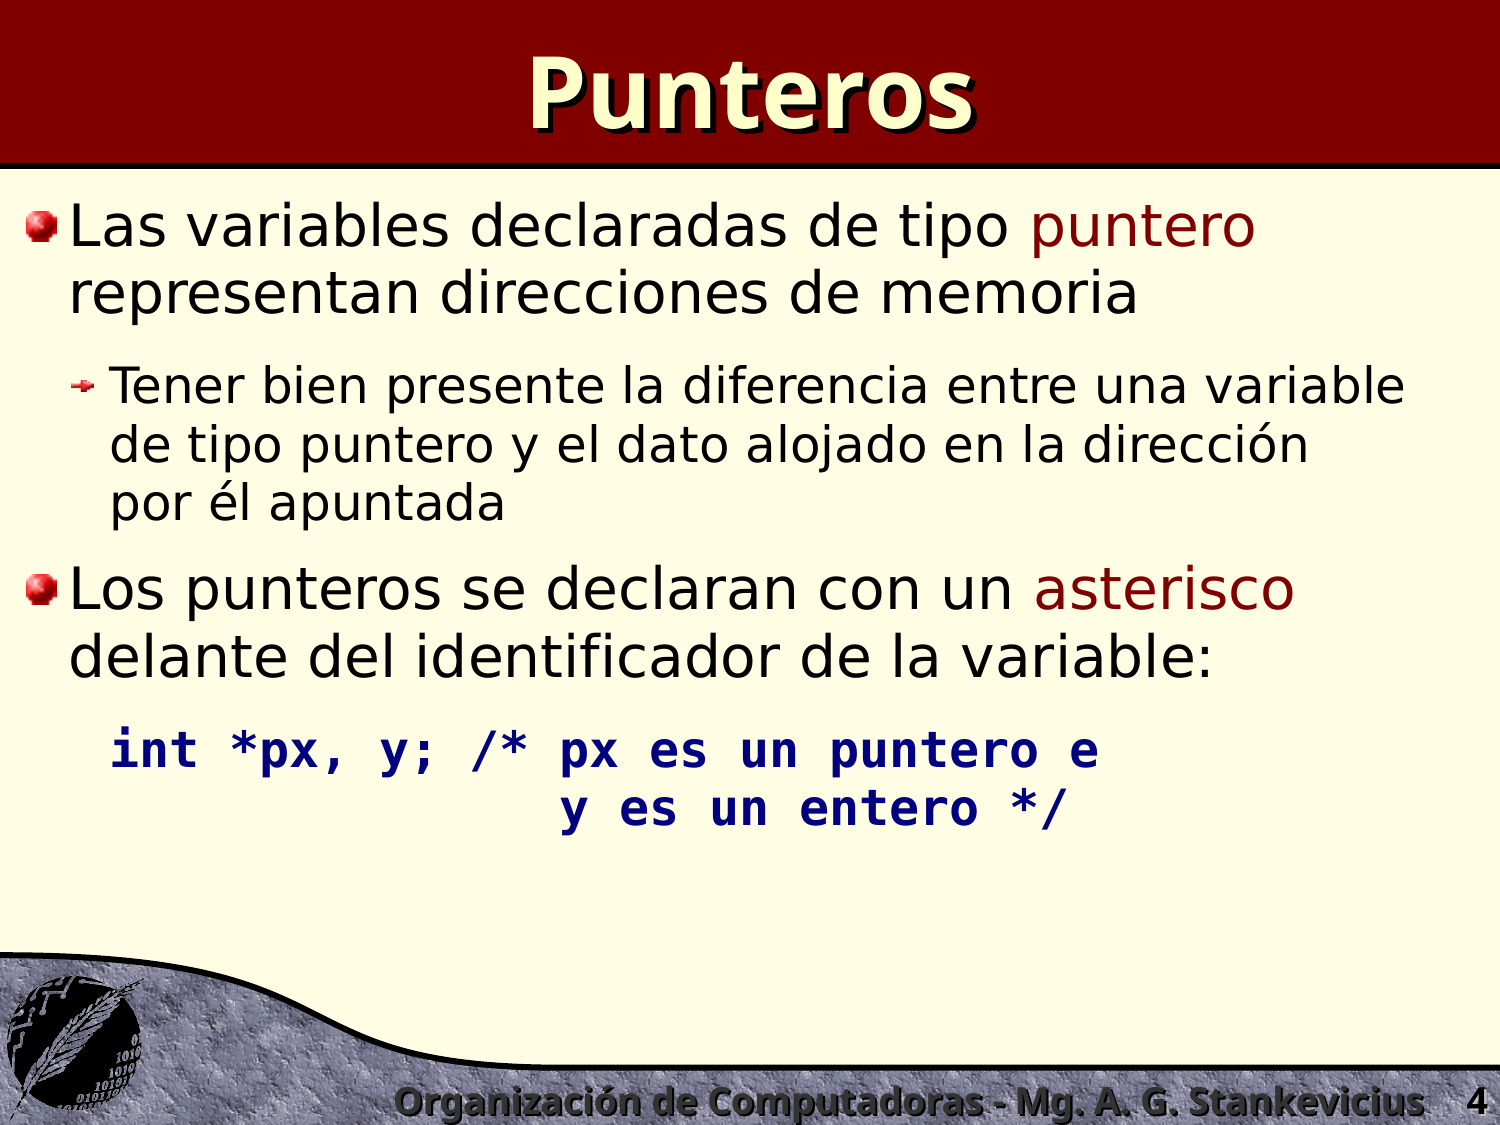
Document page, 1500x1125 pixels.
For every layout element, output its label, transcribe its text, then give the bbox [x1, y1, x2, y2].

picture [0, 959, 1500, 1125]
picture [802, 1100, 806, 1110]
picture [1058, 1100, 1065, 1110]
list Las variables declaradas de tipo puntero representan direcciones de memoria Tener bien presente la diferencia entre una variable de tipo puntero y el dato alojado en la dirección por él apuntada Los punteros se declaran con un asterisco delante del identificador de la variable: int *px, y; /* px es un puntero e y es un entero */ [11, 192, 1486, 935]
picture [448, 1100, 455, 1110]
title Punteros [15, 5, 1485, 160]
